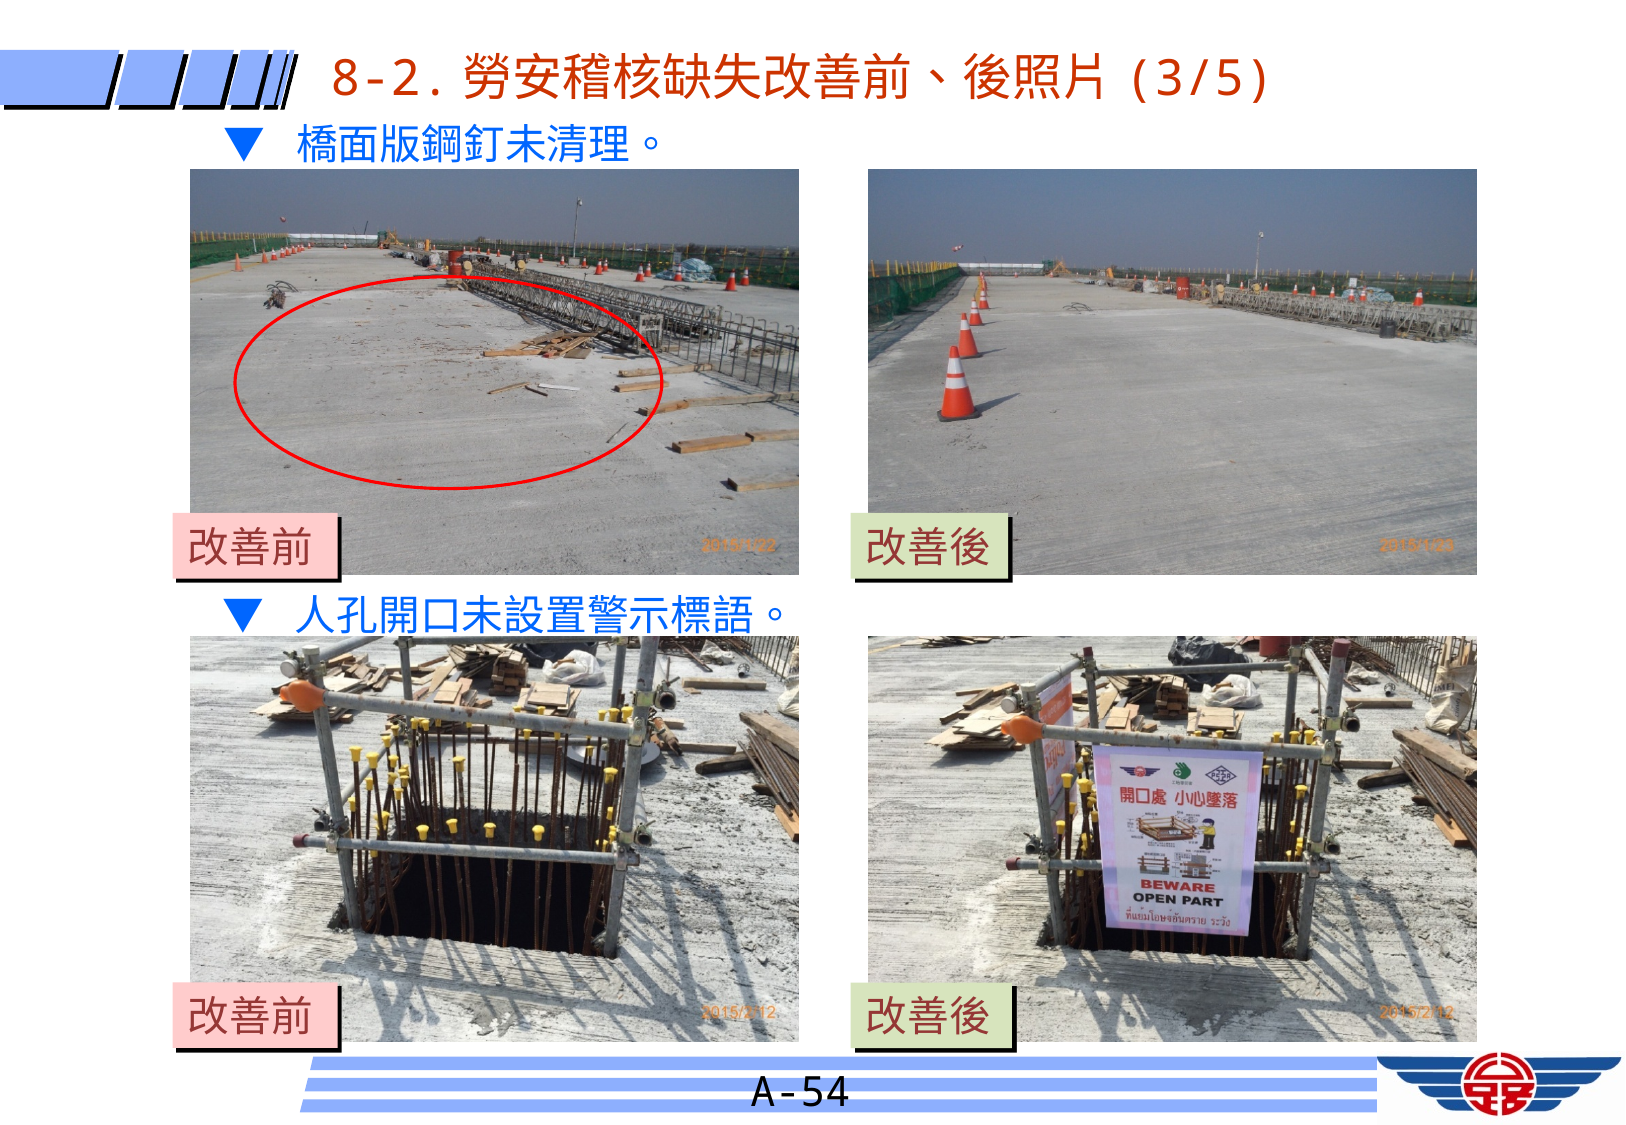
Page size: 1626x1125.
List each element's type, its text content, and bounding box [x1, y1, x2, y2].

text_box ▼ 人孔開口未設置警示標語。 [207, 581, 931, 648]
picture [868, 636, 1477, 1043]
text_box 改善後 [850, 512, 1009, 579]
text_box 改善前 [172, 512, 338, 579]
text_box ▼ 橋面版鋼釘未清理。 [208, 110, 1426, 177]
text_box 改善後 [850, 982, 1012, 1049]
text_box 改善前 [172, 982, 338, 1048]
picture [190, 169, 799, 575]
picture [868, 169, 1477, 575]
text_box 8-2.勞安稽核缺失改善前、後照片(3/5) [315, 38, 1545, 150]
picture [190, 636, 799, 1043]
